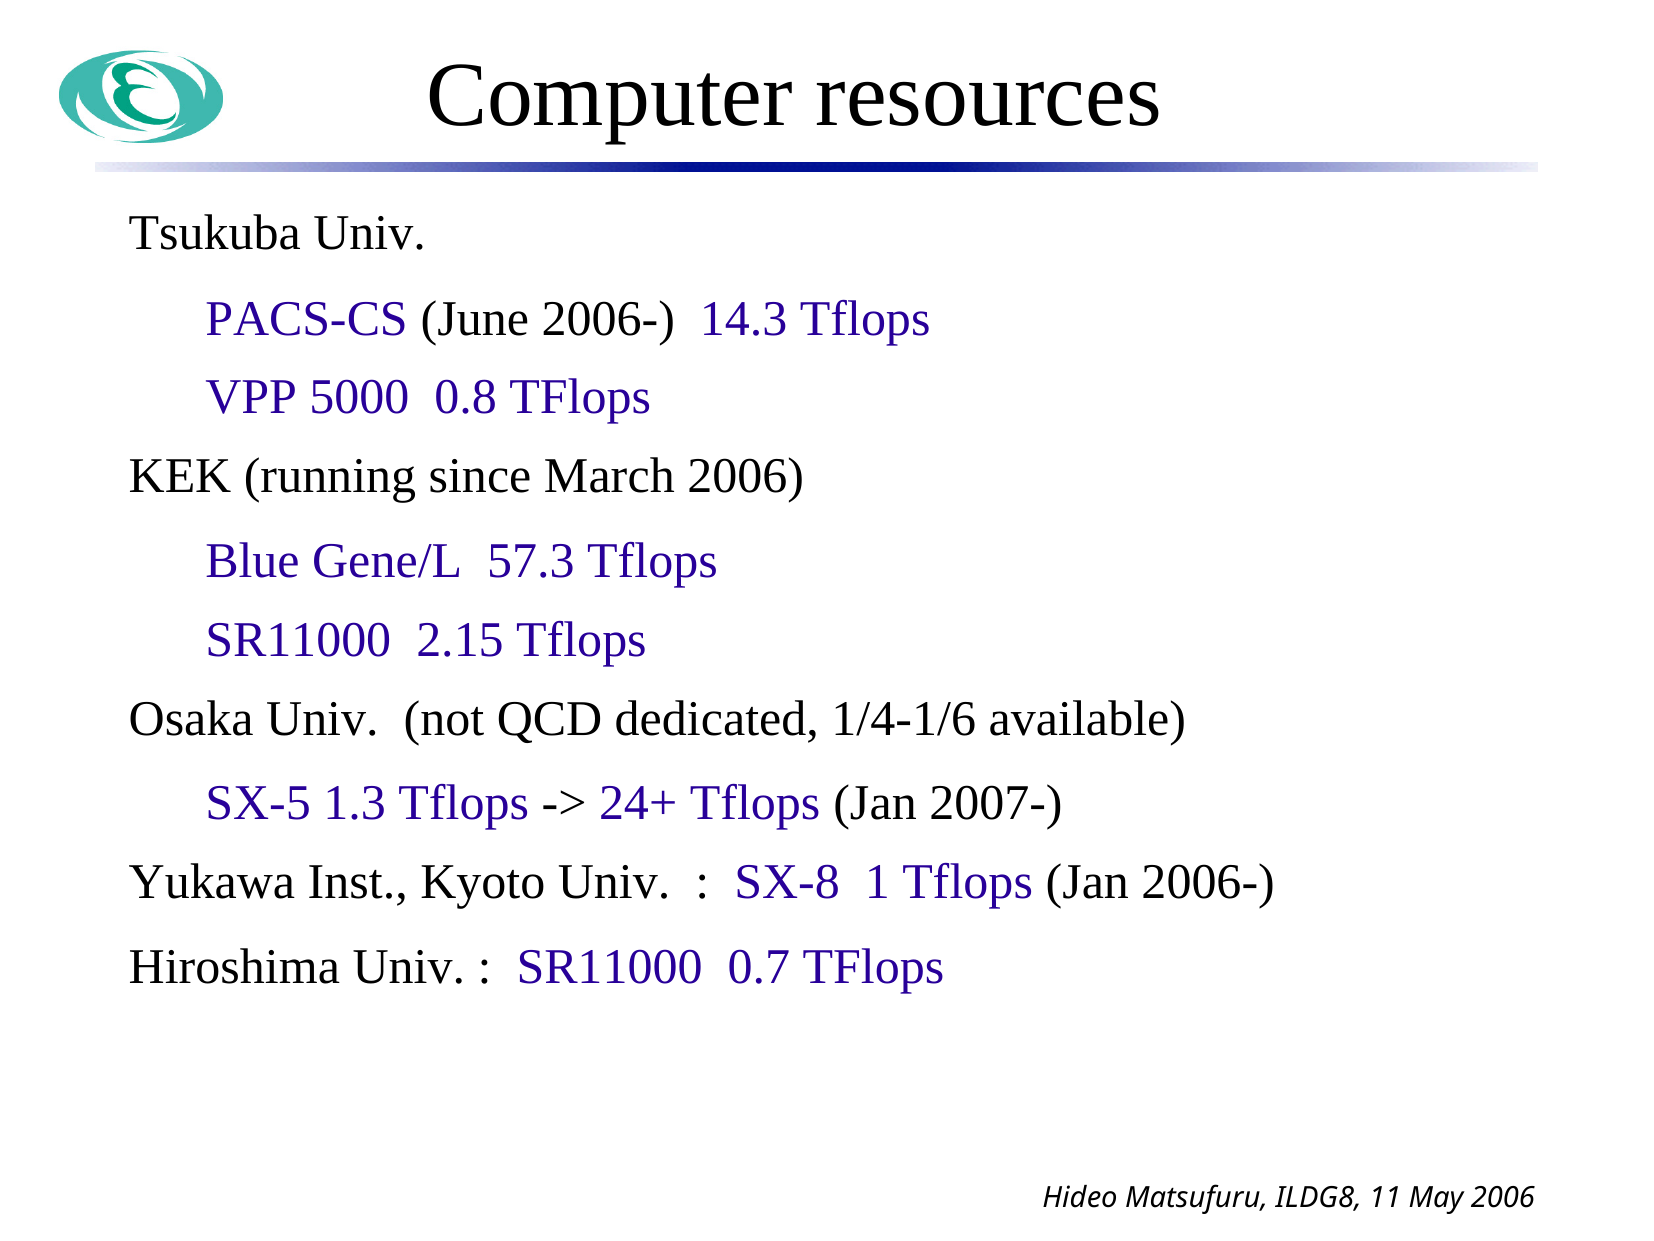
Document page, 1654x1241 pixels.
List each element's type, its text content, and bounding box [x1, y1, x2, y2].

title Computer resources [86, 39, 1503, 151]
picture [52, 41, 230, 152]
picture [95, 162, 1538, 172]
list Tsukuba Univ. PACS-CS (June 2006-) 14.3 Tflops VPP 5000 0.8 TFlops KEK (running since March 2006) Blue Gene/L 57.3 Tflops SR11000 2.15 Tflops Osaka Univ. (not QCD dedicated, 1/4-1/6 available) SX-5 1.3 Tflops -> 24+ Tflops (Jan 2007-) Yukawa Inst., Kyoto Univ. : SX-8 1 Tflops (Jan 2006-) Hiroshima Univ. : SR11000 0.7 TFlops [111, 205, 1526, 1137]
